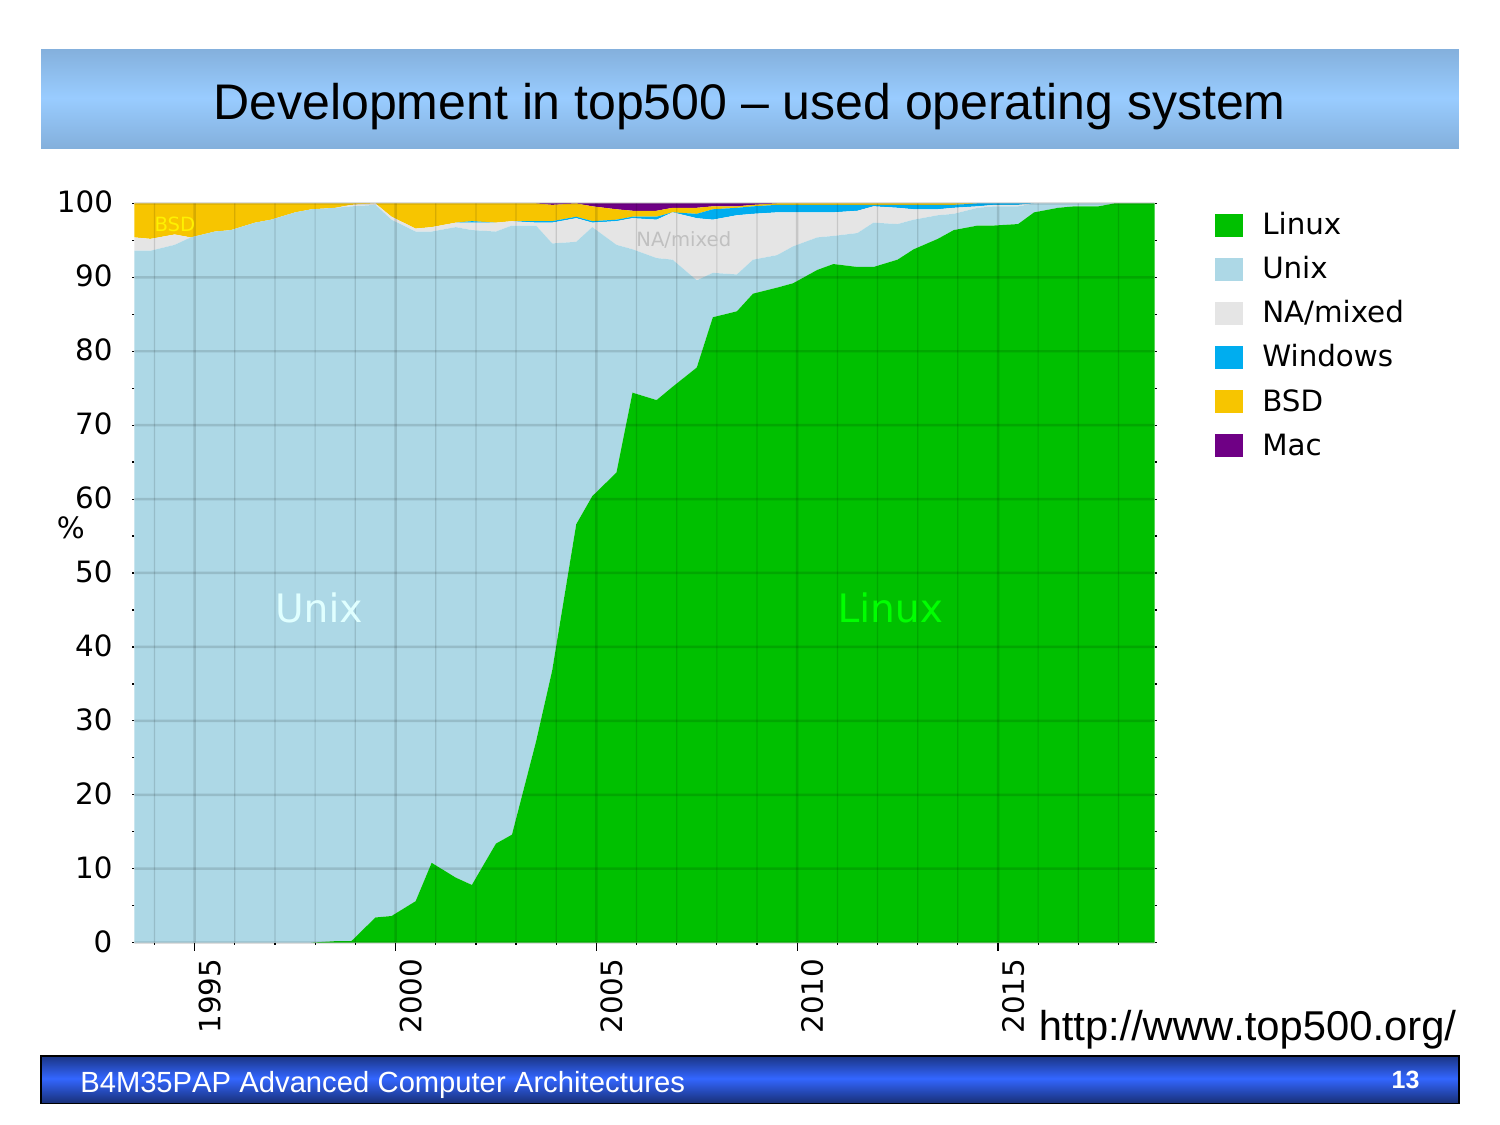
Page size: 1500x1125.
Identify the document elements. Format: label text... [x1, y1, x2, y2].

title Development in top500 – used operating system [41, 49, 1459, 149]
picture [0, 158, 1447, 1041]
text_box http://www.top500.org/ [1023, 991, 1477, 1089]
